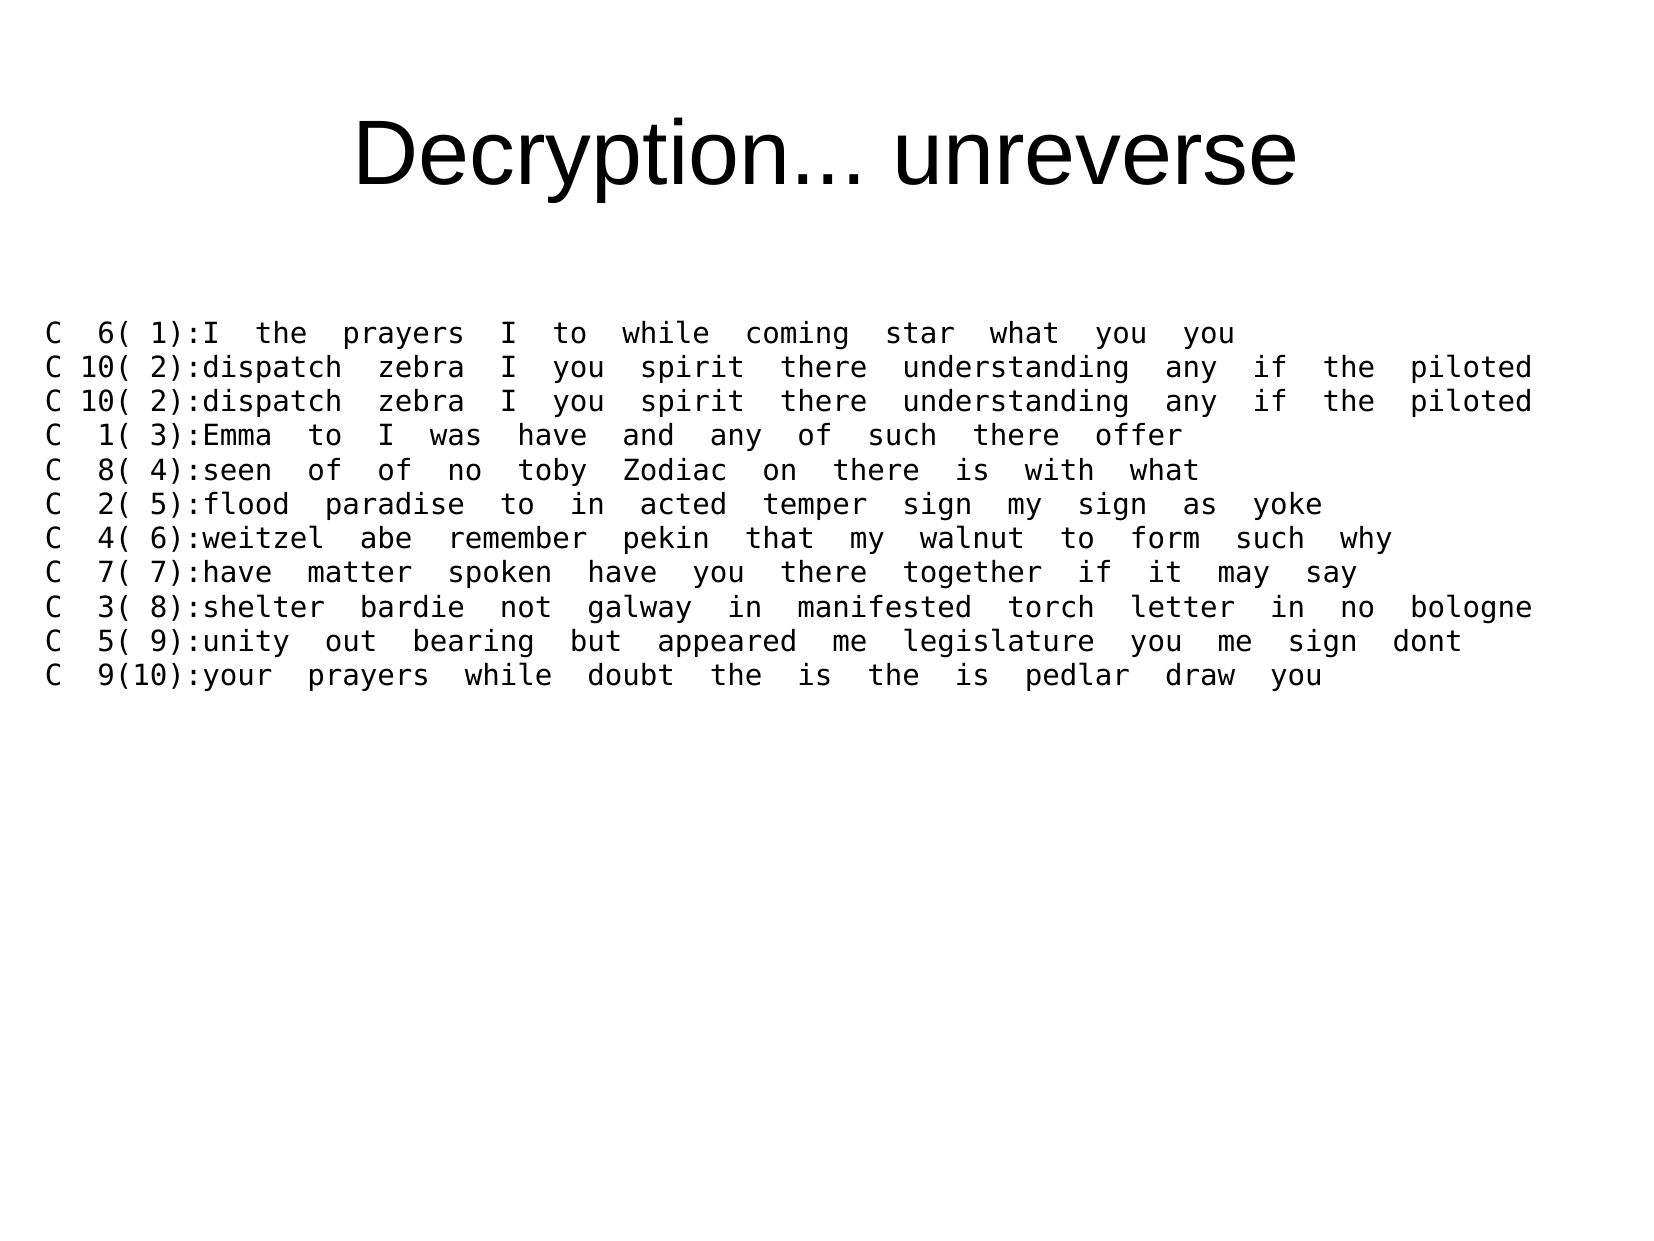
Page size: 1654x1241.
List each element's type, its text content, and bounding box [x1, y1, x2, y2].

title Decryption... unreverse [82, 49, 1571, 240]
text_box C 6( 1):I the prayers I to while coming star what you you C 10( 2):dispatch zebra I you spirit there understanding any if the piloted C 10( 2):dispatch zebra I you spirit there understanding any if the piloted C 1( 3):Emma to I was have and any of such there offer C 8( 4):seen of of no toby Zodiac on there is with what C 2( 5):flood paradise to in acted temper sign my sign as yoke C 4( 6):weitzel abe remember pekin that my walnut to form such why C 7( 7):have matter spoken have you there together if it may say C 3( 8):shelter bardie not galway in manifested torch letter in no bologne C 5( 9):unity out bearing but appeared me legislature you me sign dont C 9(10):your prayers while doubt the is the is pedlar draw you [30, 240, 1654, 735]
